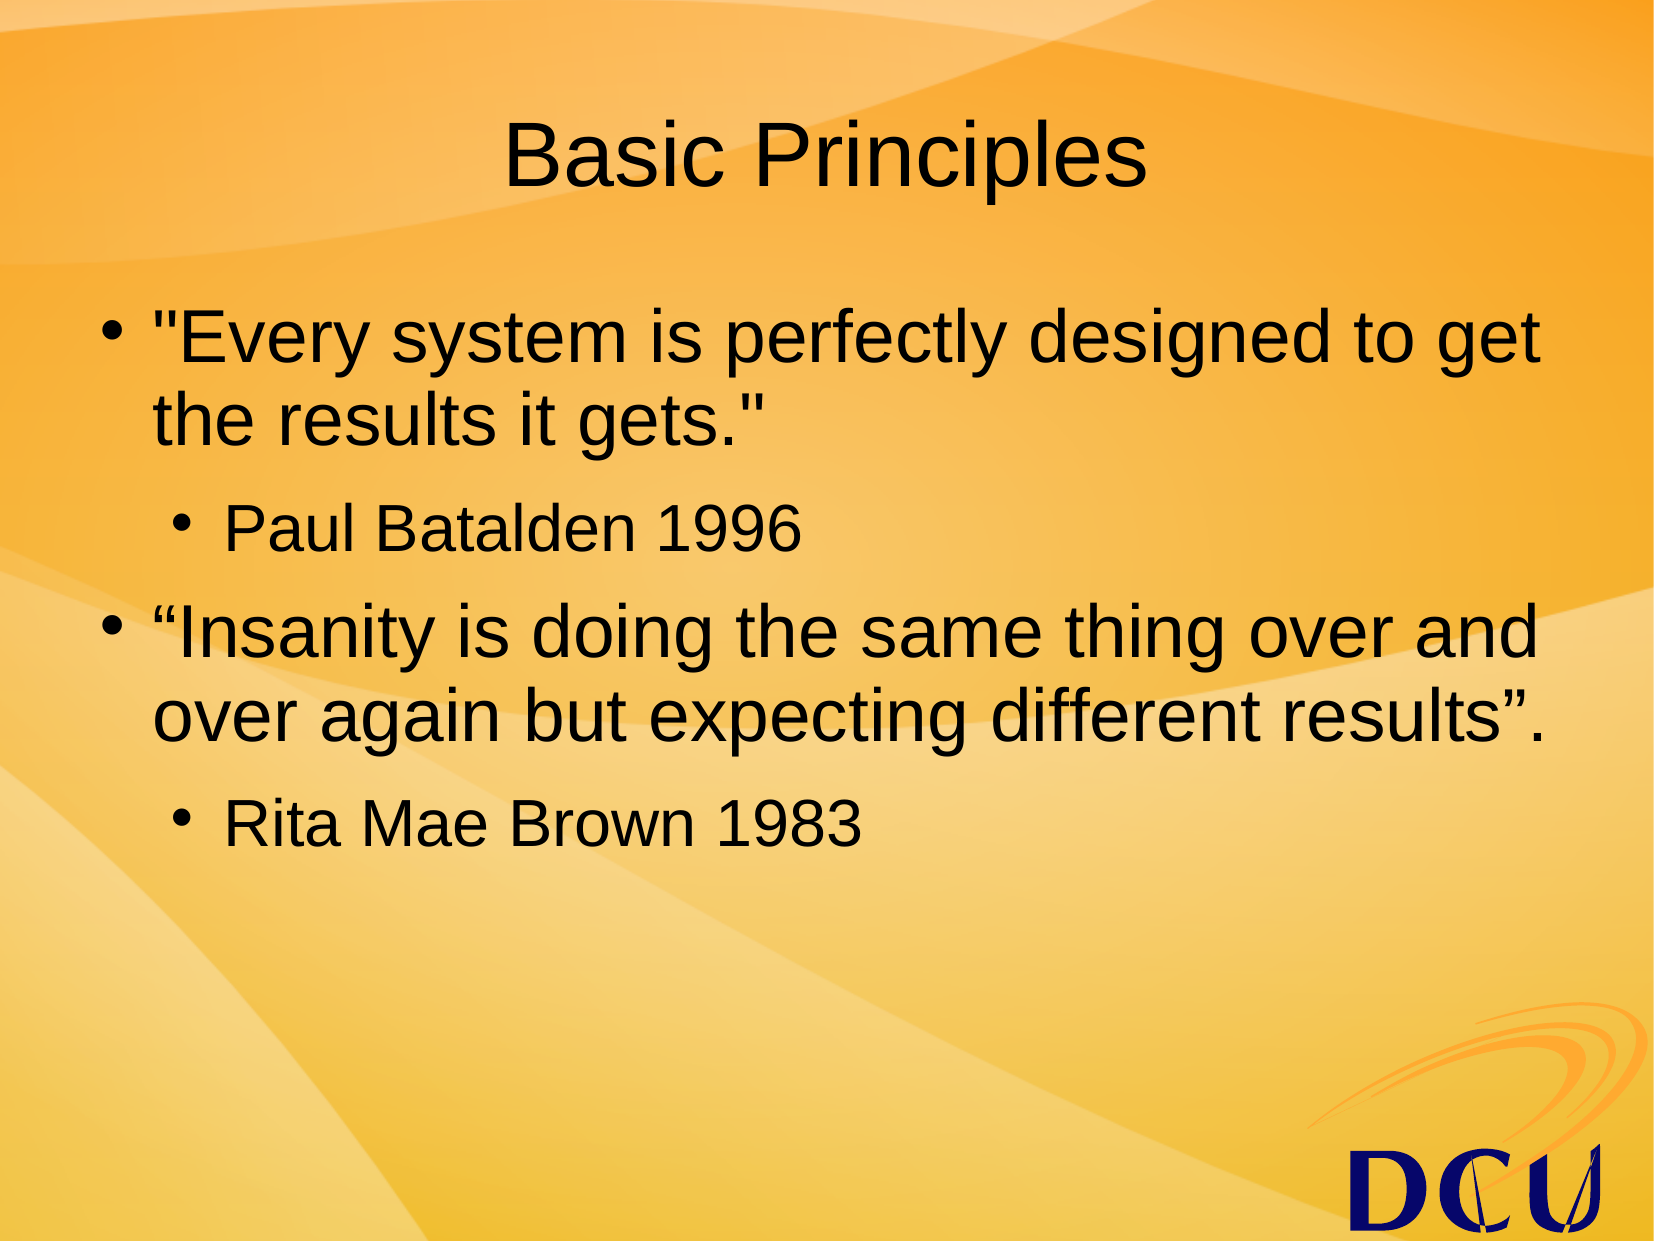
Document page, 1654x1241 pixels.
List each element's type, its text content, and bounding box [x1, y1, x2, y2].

picture [0, 0, 1654, 1241]
title Basic Principles [82, 49, 1571, 257]
list "Every system is perfectly designed to get the results it gets." Paul Batalden 1996 “Insanity is doing the same thing over and over again but expecting different results”. Rita Mae Brown 1983 [82, 290, 1571, 1094]
